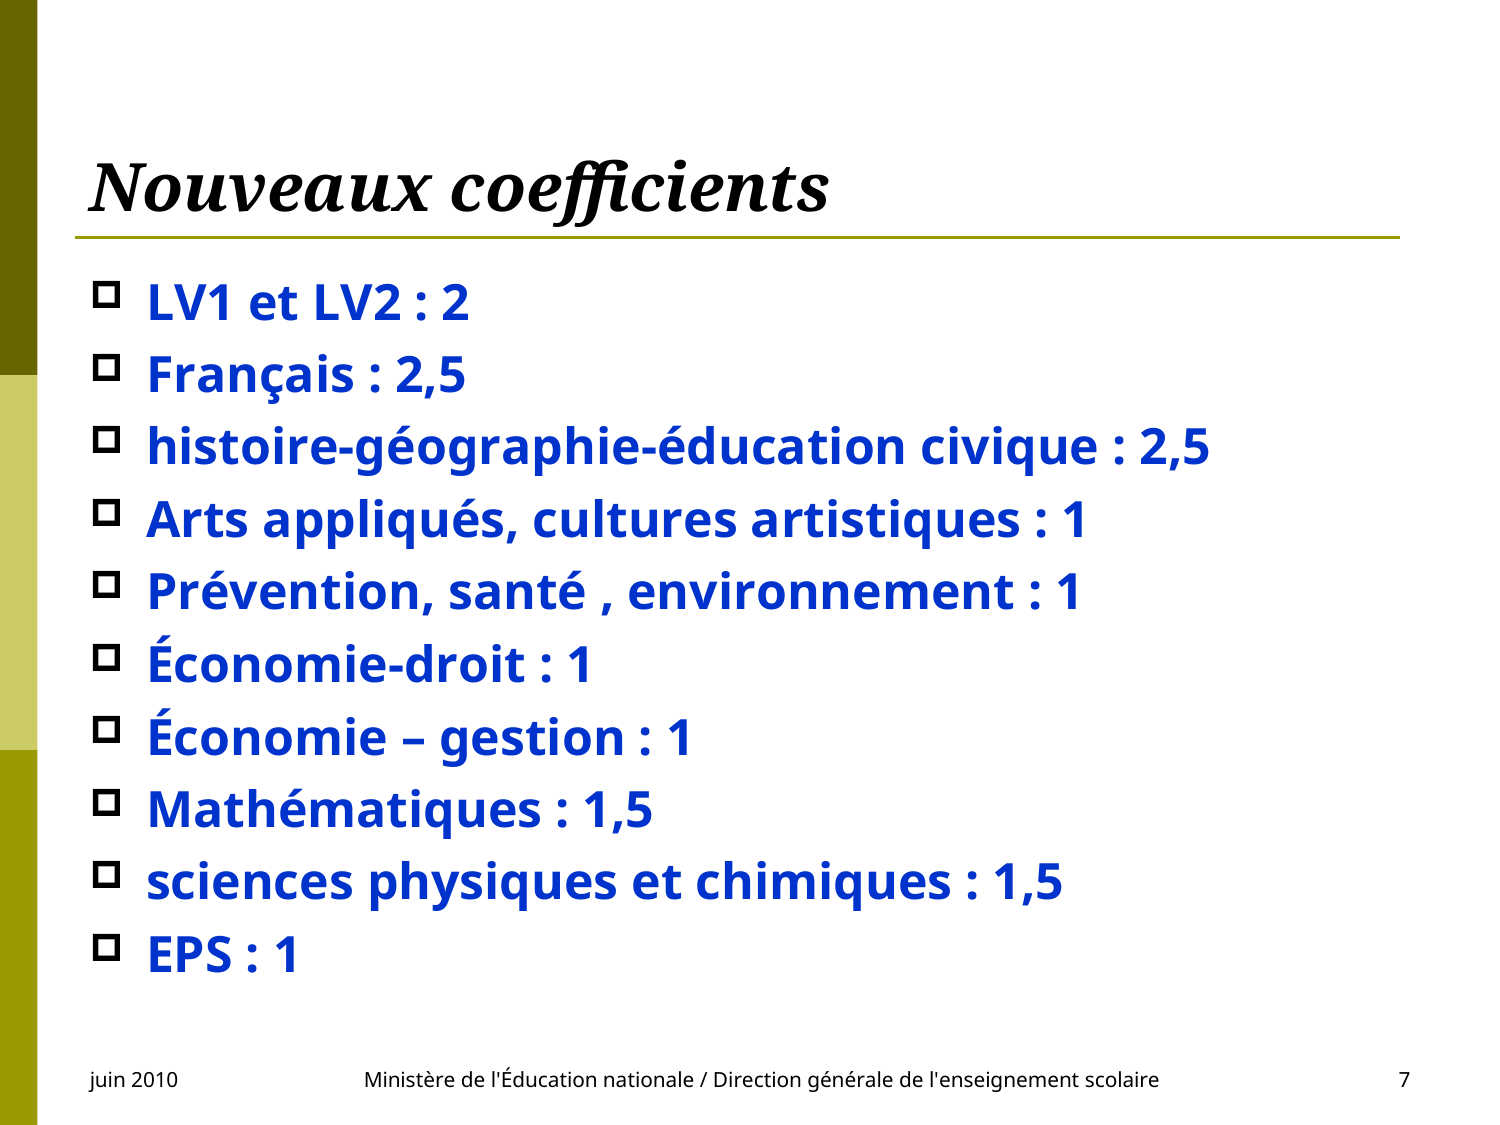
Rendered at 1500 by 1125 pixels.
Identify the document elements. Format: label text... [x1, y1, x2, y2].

list LV1 et LV2 : 2 Français : 2,5 histoire-géographie-éducation civique : 2,5 Arts appliqués, cultures artistiques : 1 Prévention, santé , environnement : 1 Économie-droit : 1 Économie – gestion : 1 Mathématiques : 1,5 sciences physiques et chimiques : 1,5 EPS : 1 [75, 262, 1426, 1006]
title Nouveaux coefficients [75, 45, 1426, 233]
